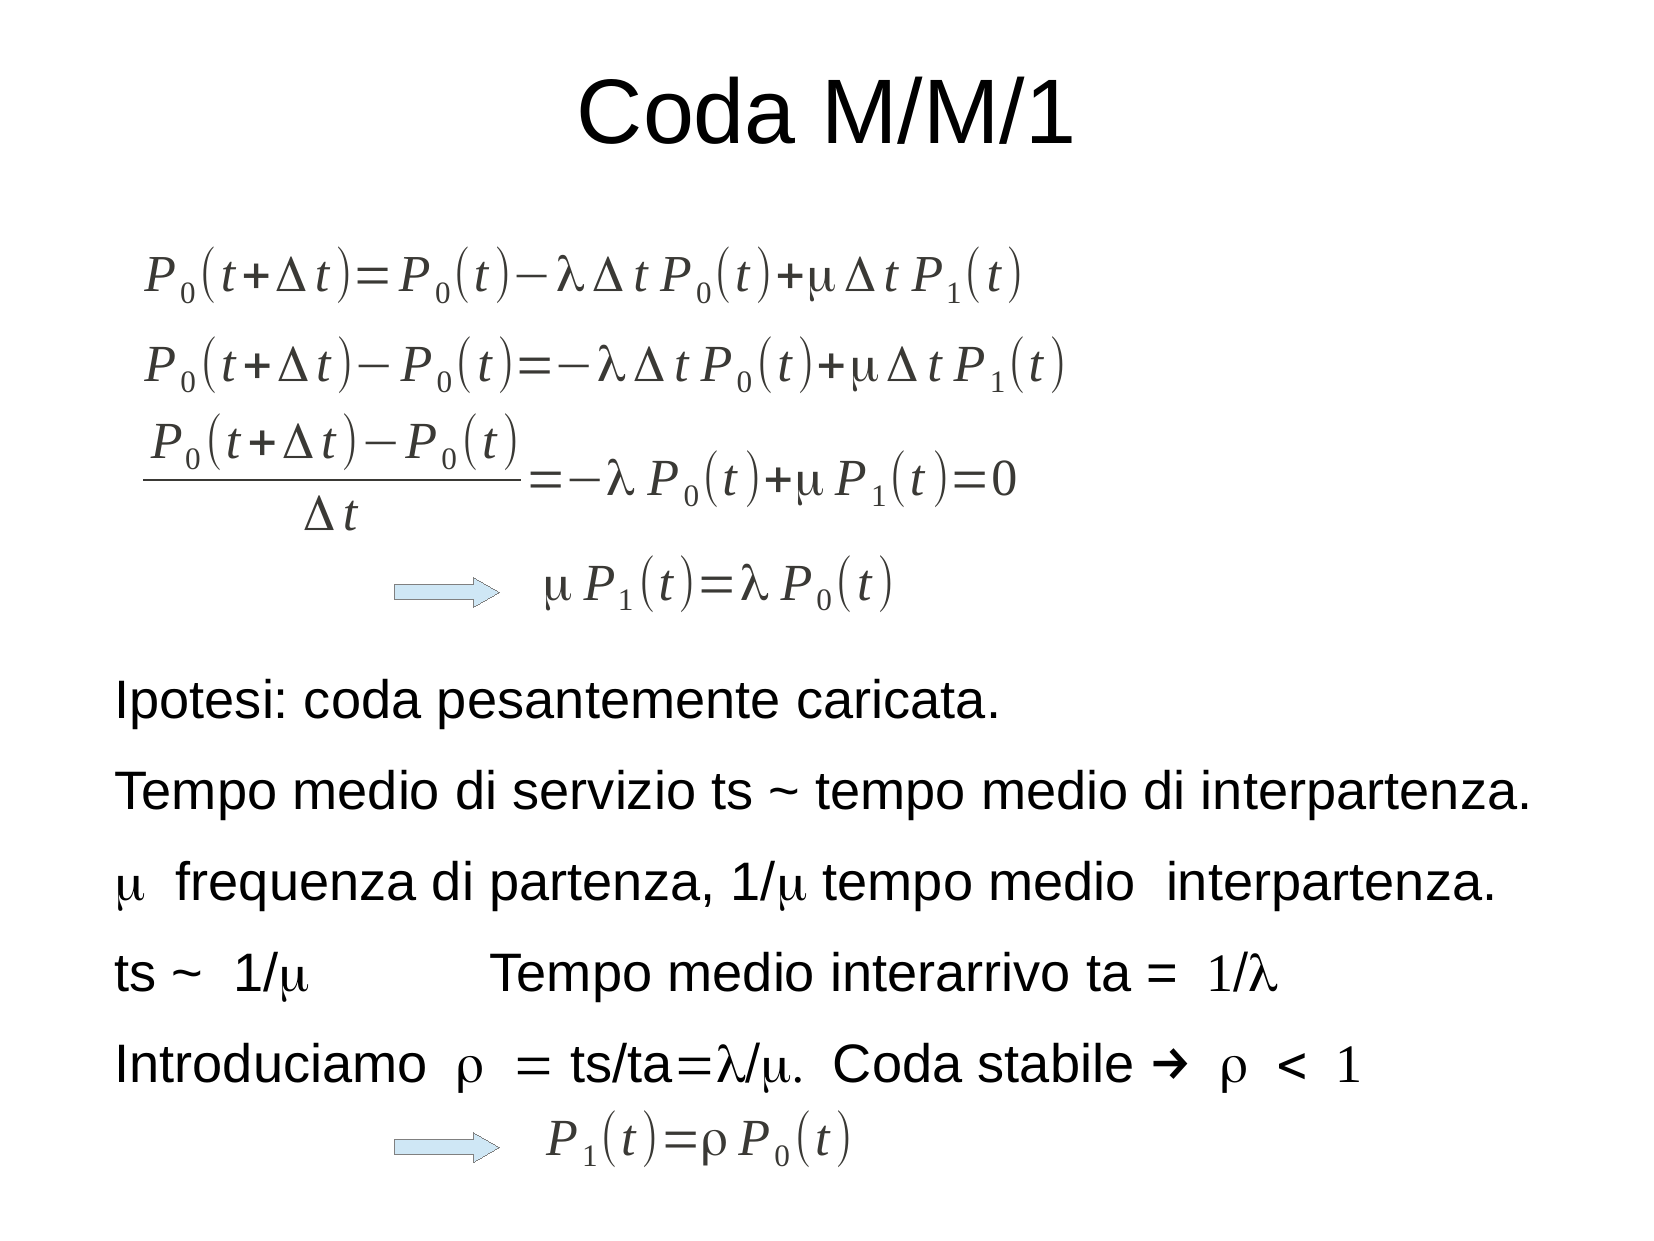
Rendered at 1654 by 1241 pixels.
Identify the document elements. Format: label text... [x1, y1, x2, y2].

chart [135, 409, 1025, 542]
chart [135, 333, 1074, 400]
chart [536, 1106, 860, 1174]
text_box [394, 1132, 500, 1163]
text_box [394, 577, 500, 608]
chart [135, 244, 1030, 311]
text_box Ipotesi: coda pesantemente caricata. Tempo medio di servizio ts ~ tempo medio di interpartenza. m frequenza di partenza, 1/m tempo medio interpartenza. ts ~ 1/m Tempo medio interarrivo ta = 1/l Introduciamo r = ts/ta=l/m. Coda stabile → r < 1 [99, 631, 1606, 1098]
chart [536, 551, 901, 619]
title Coda M/M/1 [82, 8, 1571, 216]
